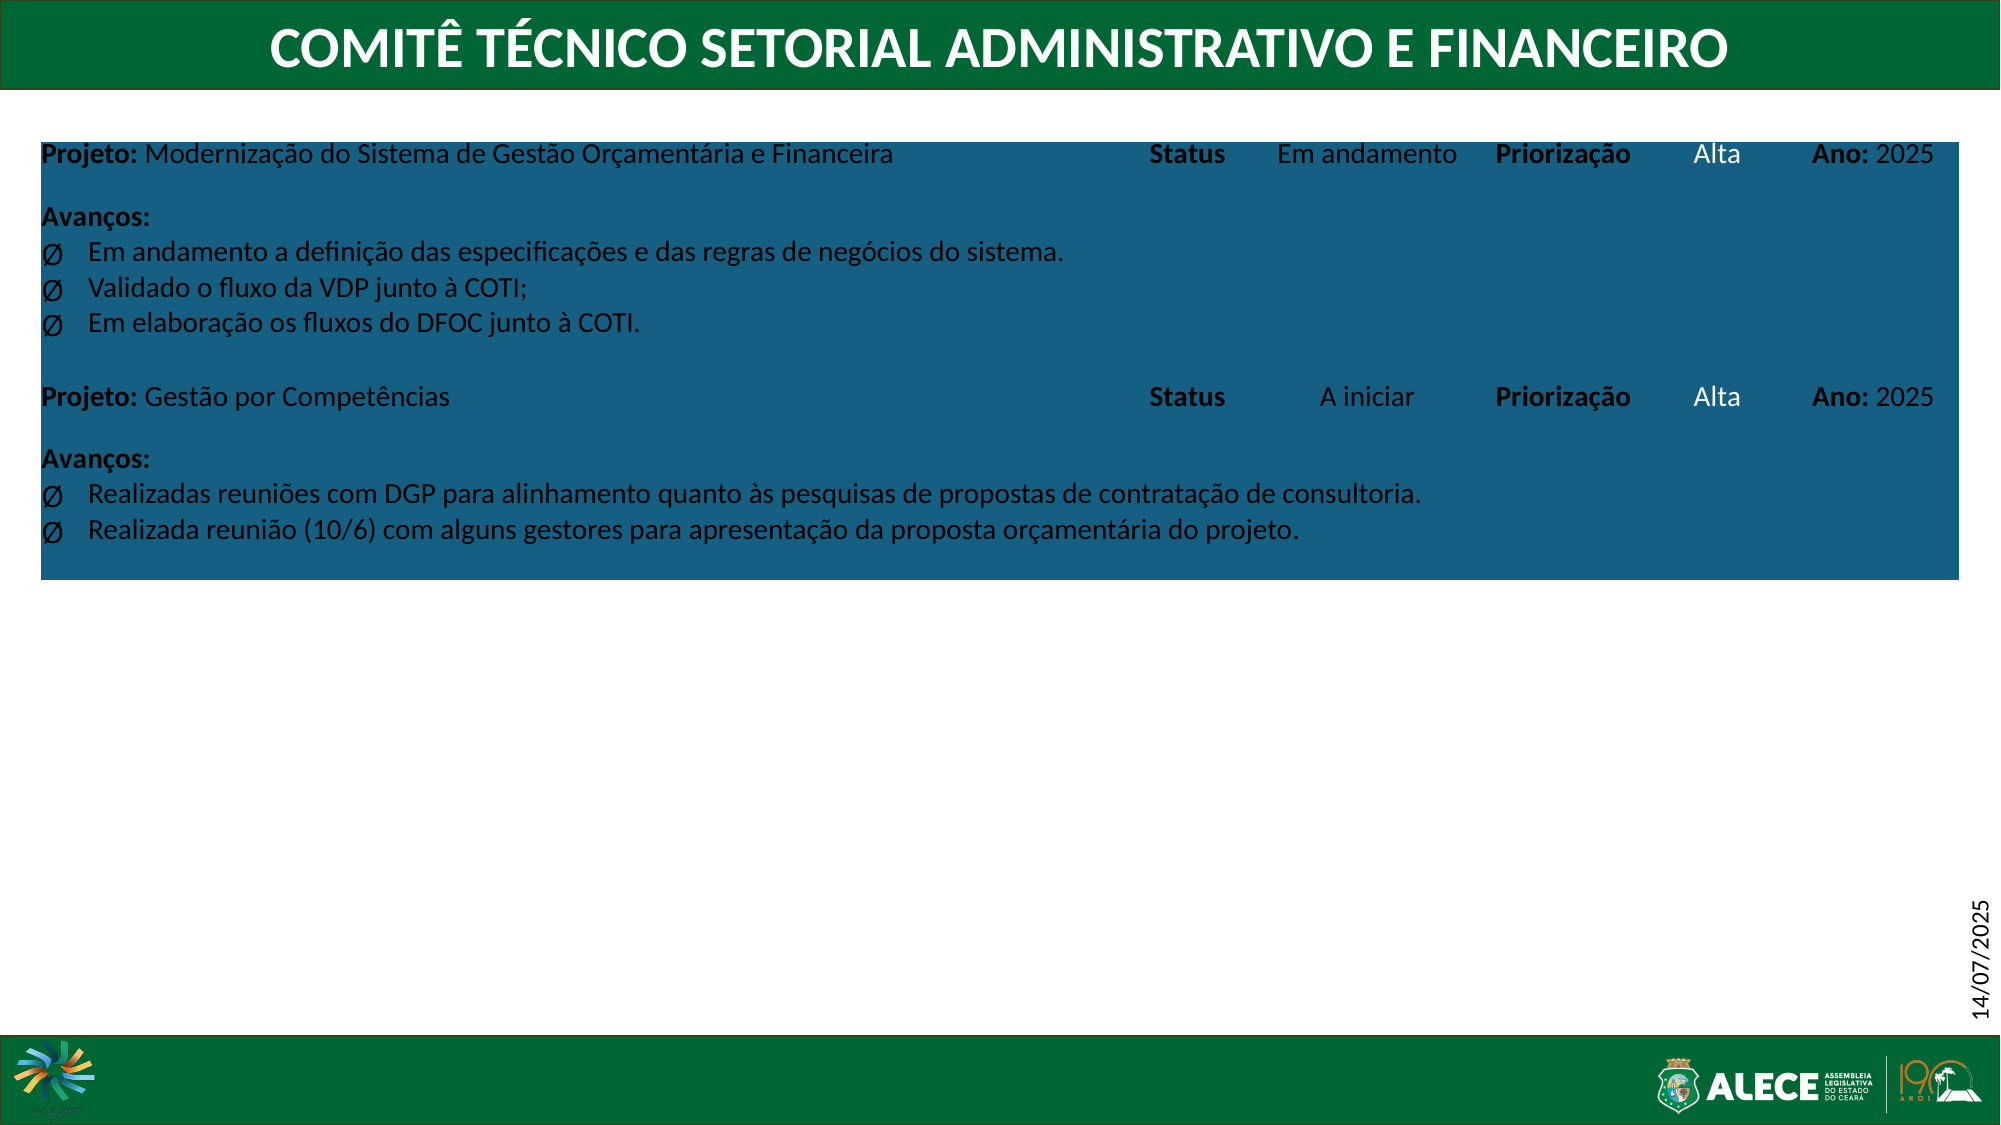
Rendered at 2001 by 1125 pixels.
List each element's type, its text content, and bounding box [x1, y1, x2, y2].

table_cell Ano: 2025 [1788, 384, 1959, 446]
table_header Alta [1647, 142, 1788, 204]
table_cell Status [1121, 384, 1255, 446]
table_header Em andamento [1255, 142, 1480, 204]
table_header Priorização [1480, 142, 1647, 204]
table_cell Alta [1647, 384, 1788, 446]
table_header Projeto: Modernização do Sistema de Gestão Orçamentária e Financeira [41, 142, 1121, 204]
text_box [0, 1036, 1625, 1125]
picture [1625, 982, 2000, 1125]
table_cell Avanços: Em andamento a definição das especificações e das regras de negócios do sistema. Validado o fluxo da VDP junto à COTI; Em elaboração os fluxos do DFOC junto à COTI. [41, 204, 1959, 384]
table_cell Projeto: Gestão por Competências [41, 384, 1121, 446]
table_header Status [1121, 142, 1255, 204]
table_header Ano: 2025 [1788, 142, 1959, 204]
text_box 14/07/2025 [1956, 883, 2000, 1037]
table_cell Priorização [1480, 384, 1647, 446]
table_cell A iniciar [1255, 384, 1480, 446]
table_cell Avanços: Realizadas reuniões com DGP para alinhamento quanto às pesquisas de propostas de contratação de consultoria. Realizada reunião (10/6) com alguns gestores para apresentação da proposta orçamentária do projeto. [41, 446, 1959, 580]
text_box COMITÊ TÉCNICO SETORIAL ADMINISTRATIVO E FINANCEIRO [0, 0, 2000, 89]
